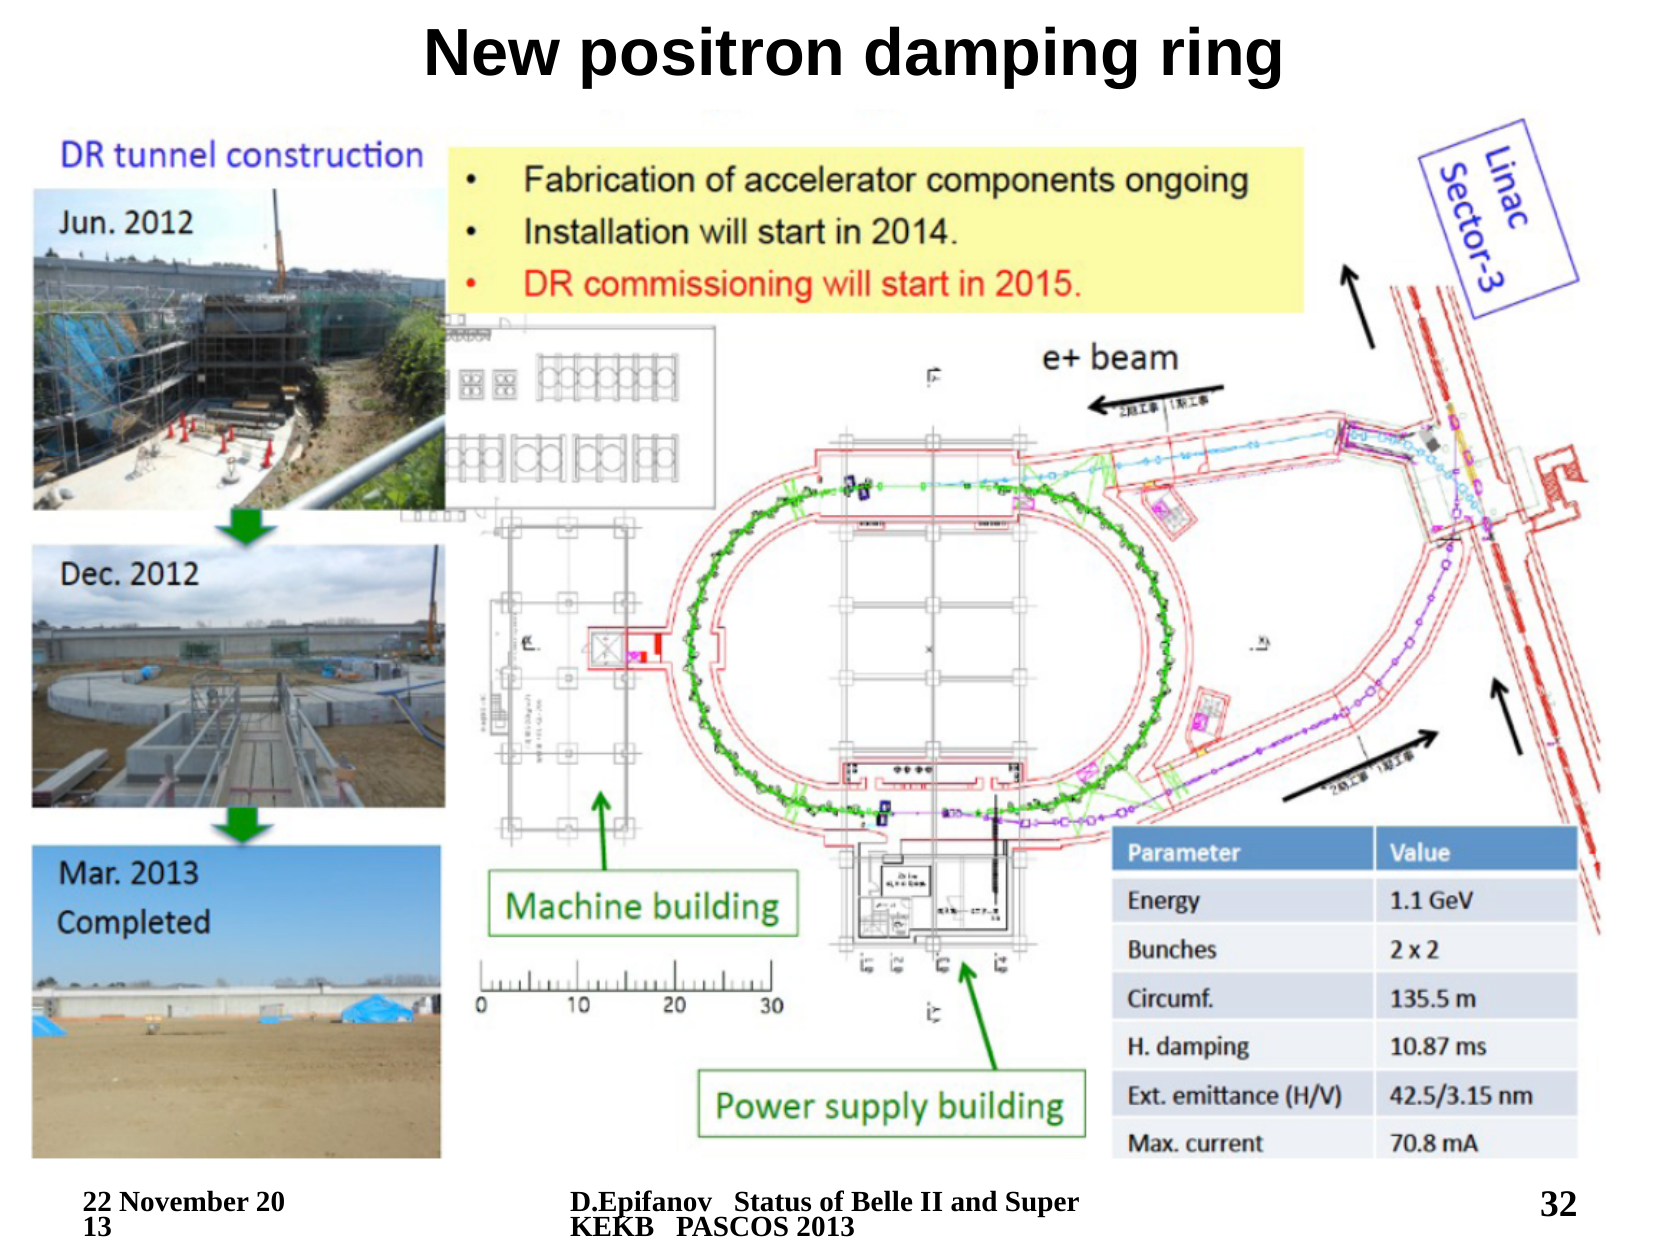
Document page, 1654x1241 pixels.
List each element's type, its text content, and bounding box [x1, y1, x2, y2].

picture [30, 104, 1606, 1172]
title New positron damping ring [405, 15, 1306, 91]
